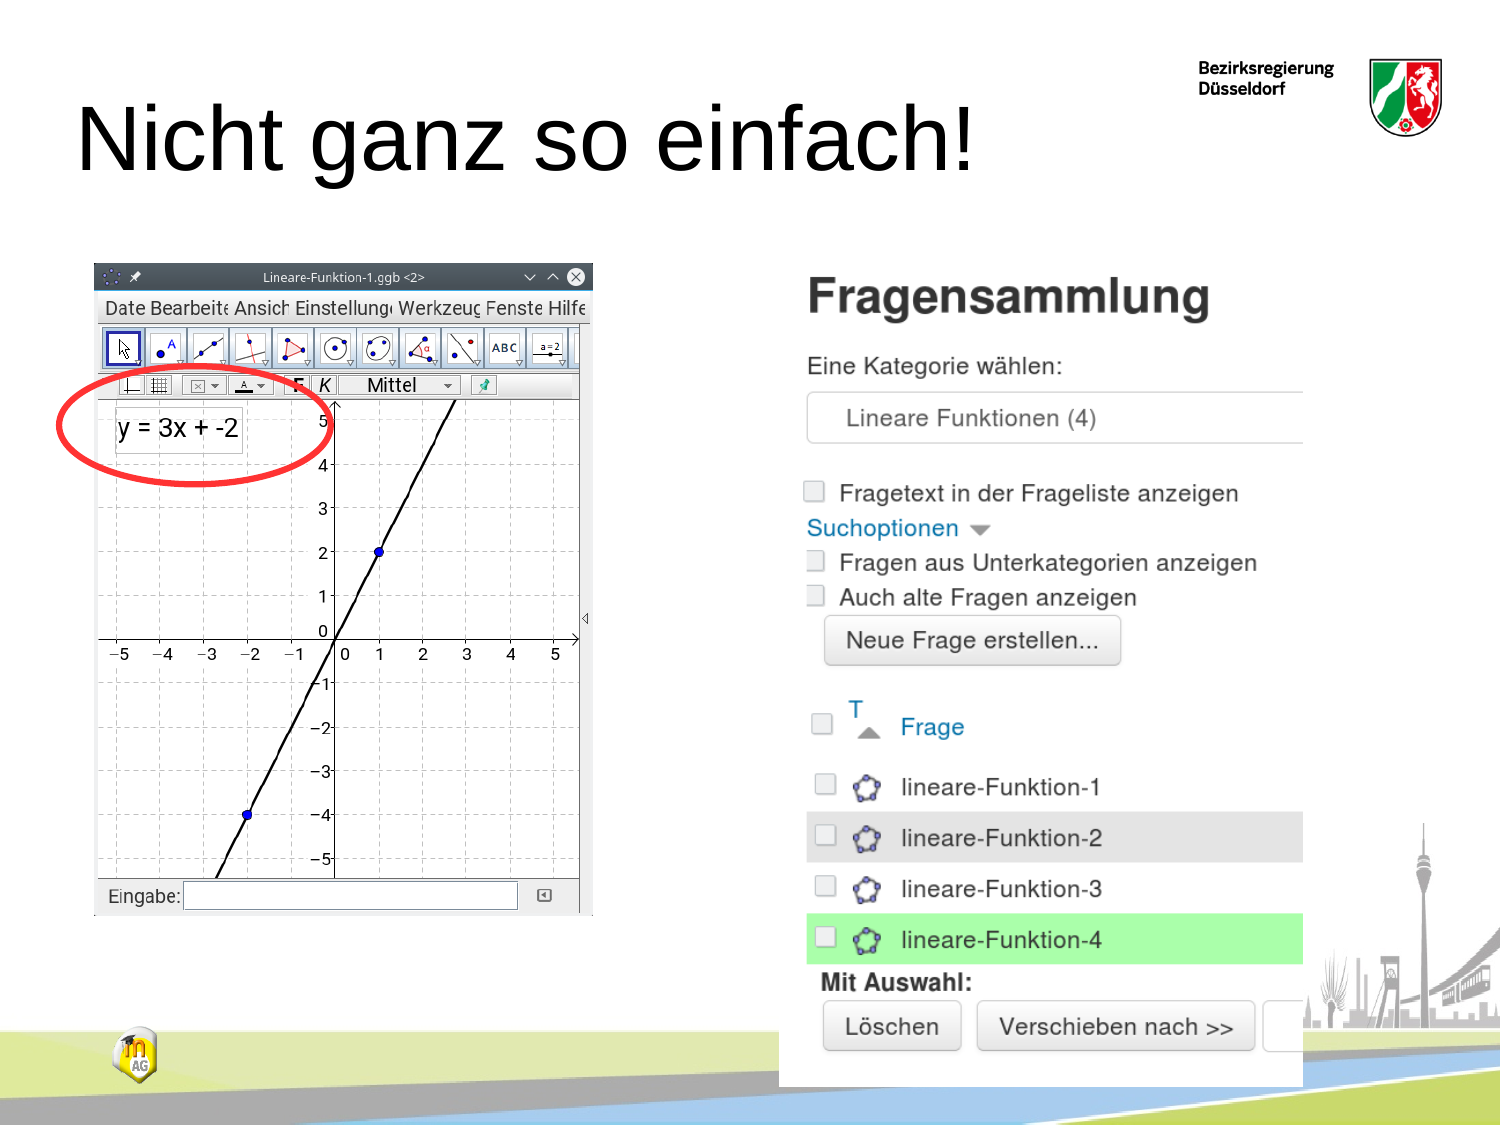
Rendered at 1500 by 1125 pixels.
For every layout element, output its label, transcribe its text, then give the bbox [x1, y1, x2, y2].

picture [94, 370, 327, 481]
title Nicht ganz so einfach! [75, 44, 1425, 233]
picture [0, 247, 1500, 1125]
picture [1425, 58, 1442, 137]
